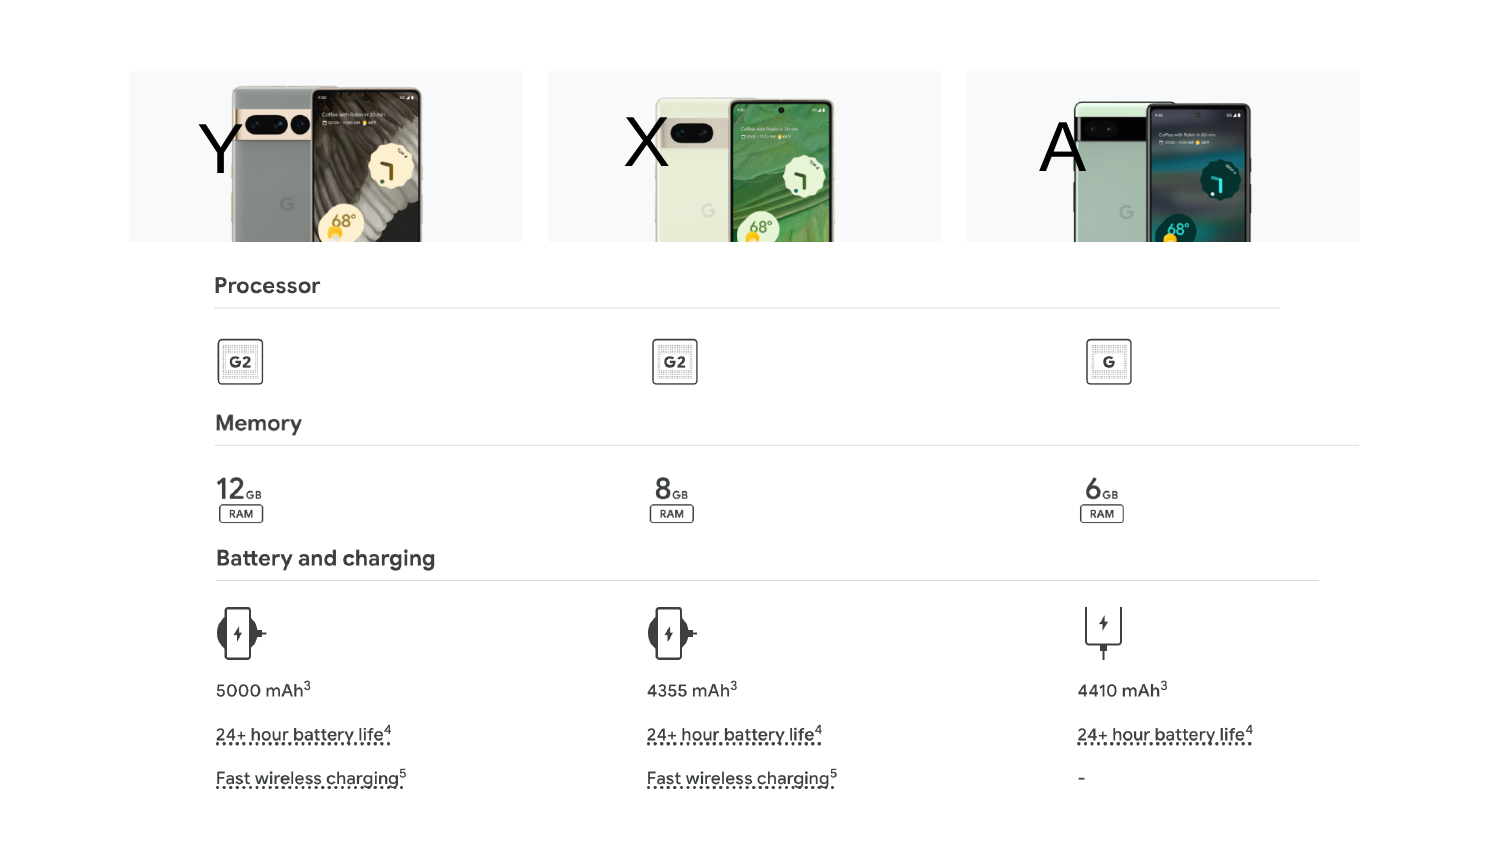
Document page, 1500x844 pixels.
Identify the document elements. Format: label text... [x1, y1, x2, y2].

picture [76, 71, 1391, 242]
text_box A [1024, 85, 1108, 201]
picture [202, 260, 1359, 819]
text_box X [608, 80, 692, 196]
text_box Y [182, 87, 266, 203]
